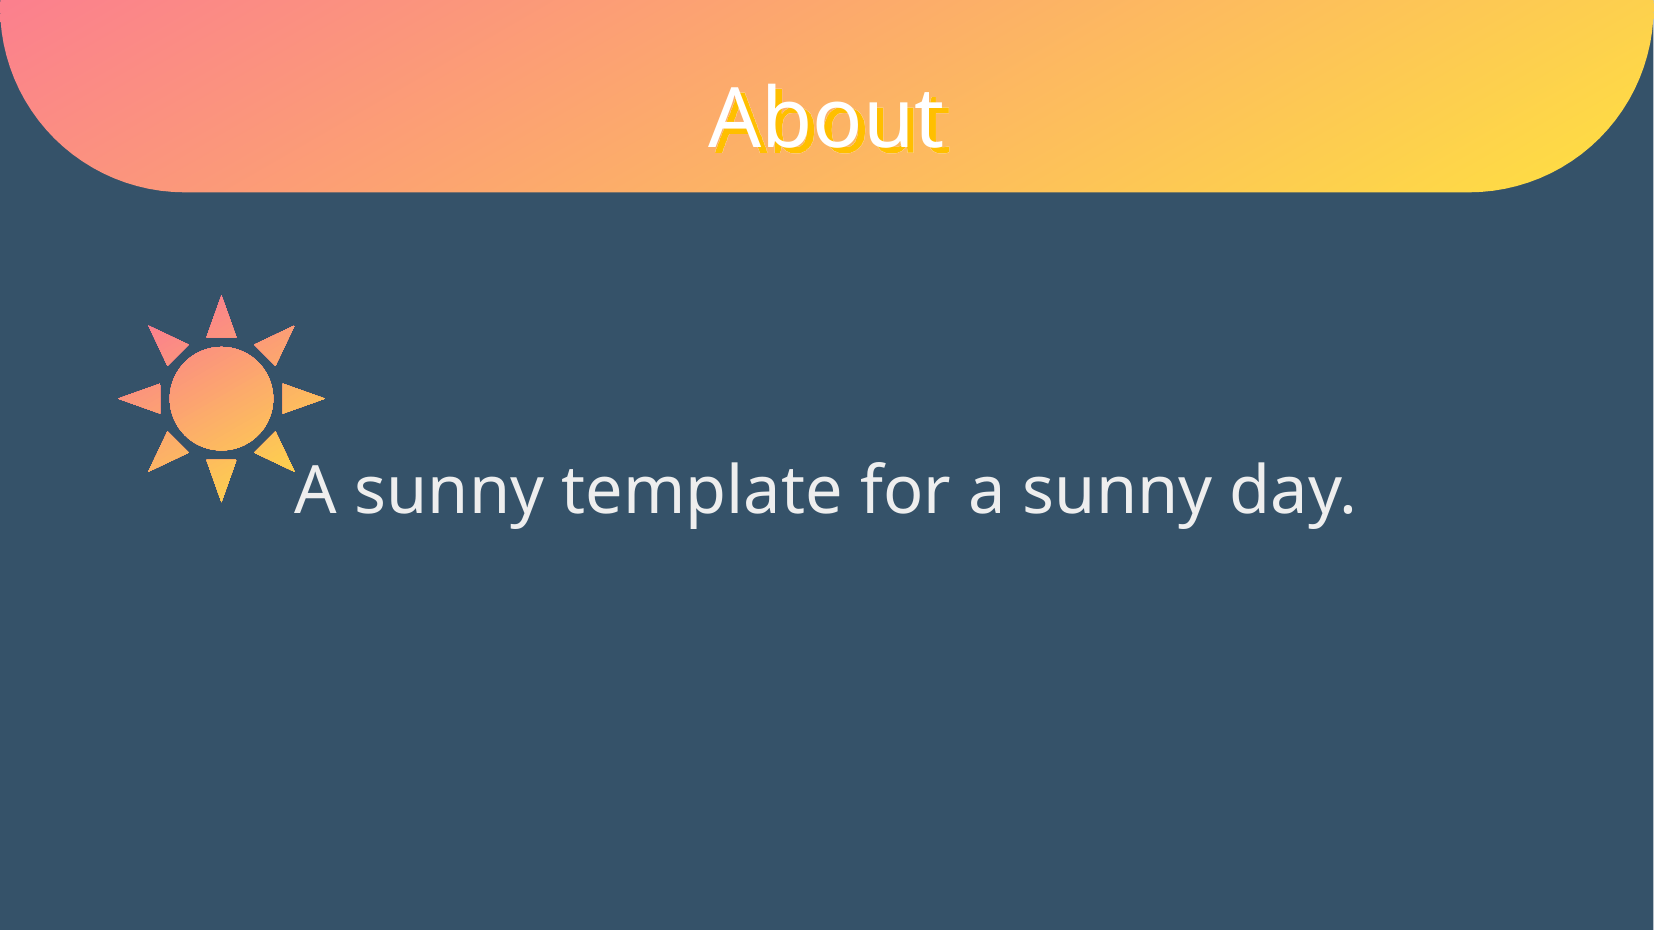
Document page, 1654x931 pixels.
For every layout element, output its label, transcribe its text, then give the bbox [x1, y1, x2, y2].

title About [82, 37, 1571, 193]
text_box [254, 325, 295, 366]
subtitle A sunny template for a sunny day. [82, 217, 1571, 758]
text_box [148, 325, 189, 366]
text_box [118, 383, 161, 414]
text_box [148, 431, 189, 472]
text_box [206, 459, 237, 503]
text_box [206, 295, 237, 338]
text_box [254, 431, 295, 472]
text_box [169, 346, 274, 451]
text_box [282, 383, 325, 414]
